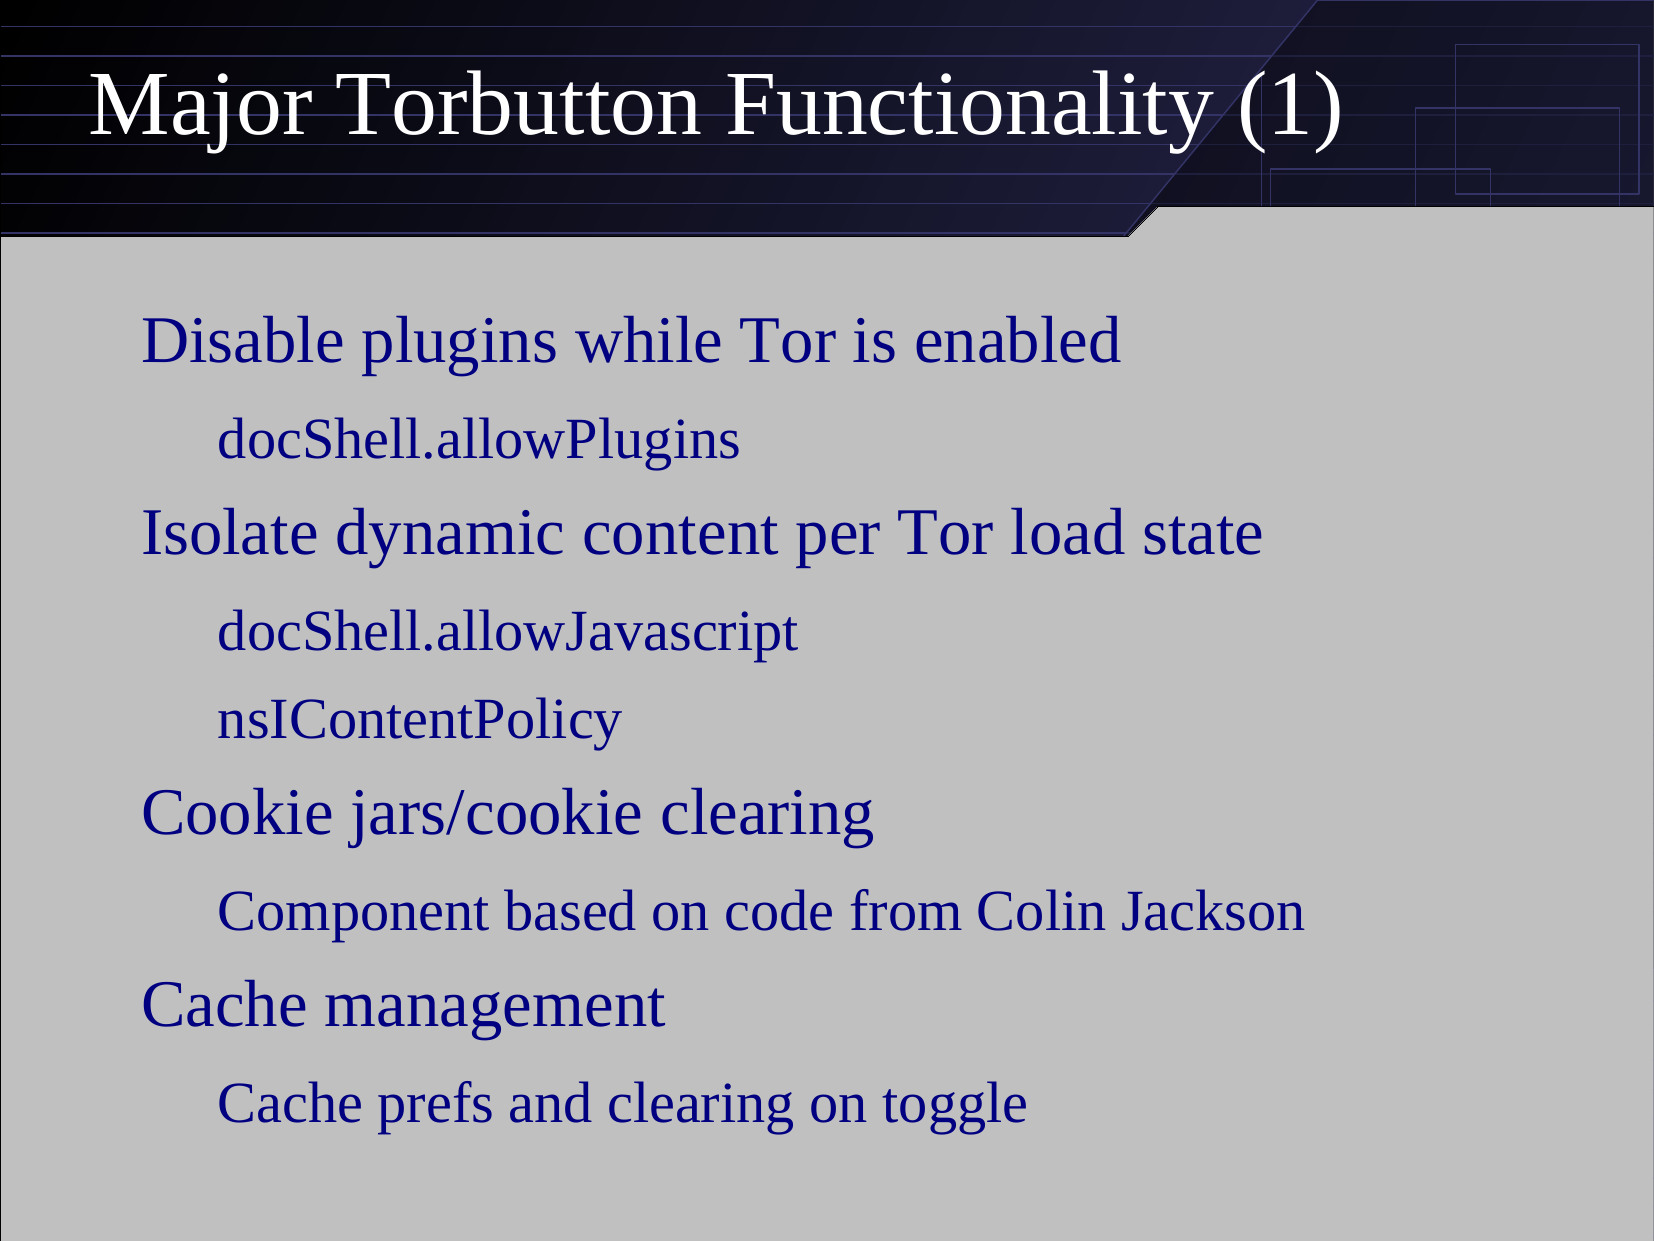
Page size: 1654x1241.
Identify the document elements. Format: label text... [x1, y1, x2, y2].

list Disable plugins while Tor is enabled docShell.allowPlugins Isolate dynamic content per Tor load state docShell.allowJavascript nsIContentPolicy Cookie jars/cookie clearing Component based on code from Colin Jackson Cache management Cache prefs and clearing on toggle [123, 303, 1536, 1135]
title Major Torbutton Functionality (1) [88, 0, 1501, 208]
